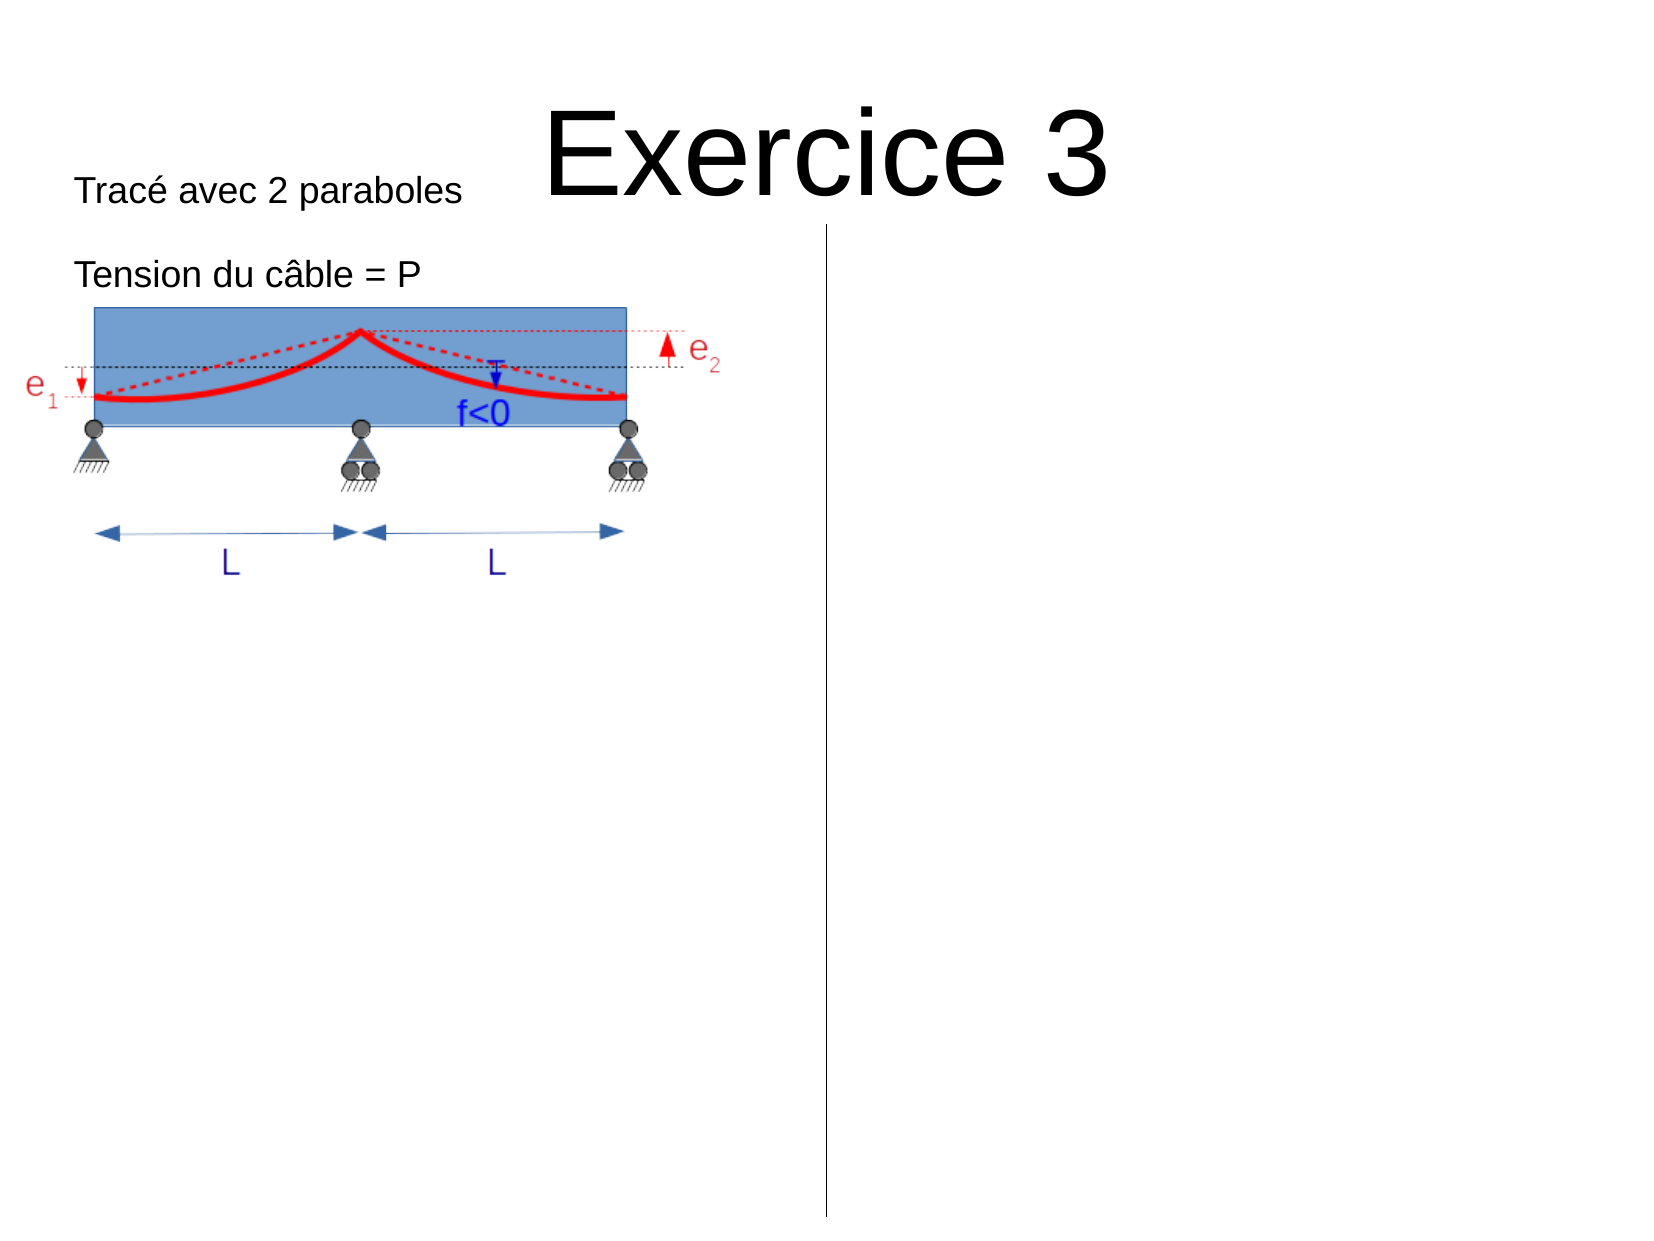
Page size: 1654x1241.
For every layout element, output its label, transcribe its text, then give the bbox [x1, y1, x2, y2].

title Exercice 3 [82, 49, 1571, 257]
text_box Tracé avec 2 paraboles Tension du câble = P [58, 161, 479, 303]
picture [11, 307, 745, 591]
